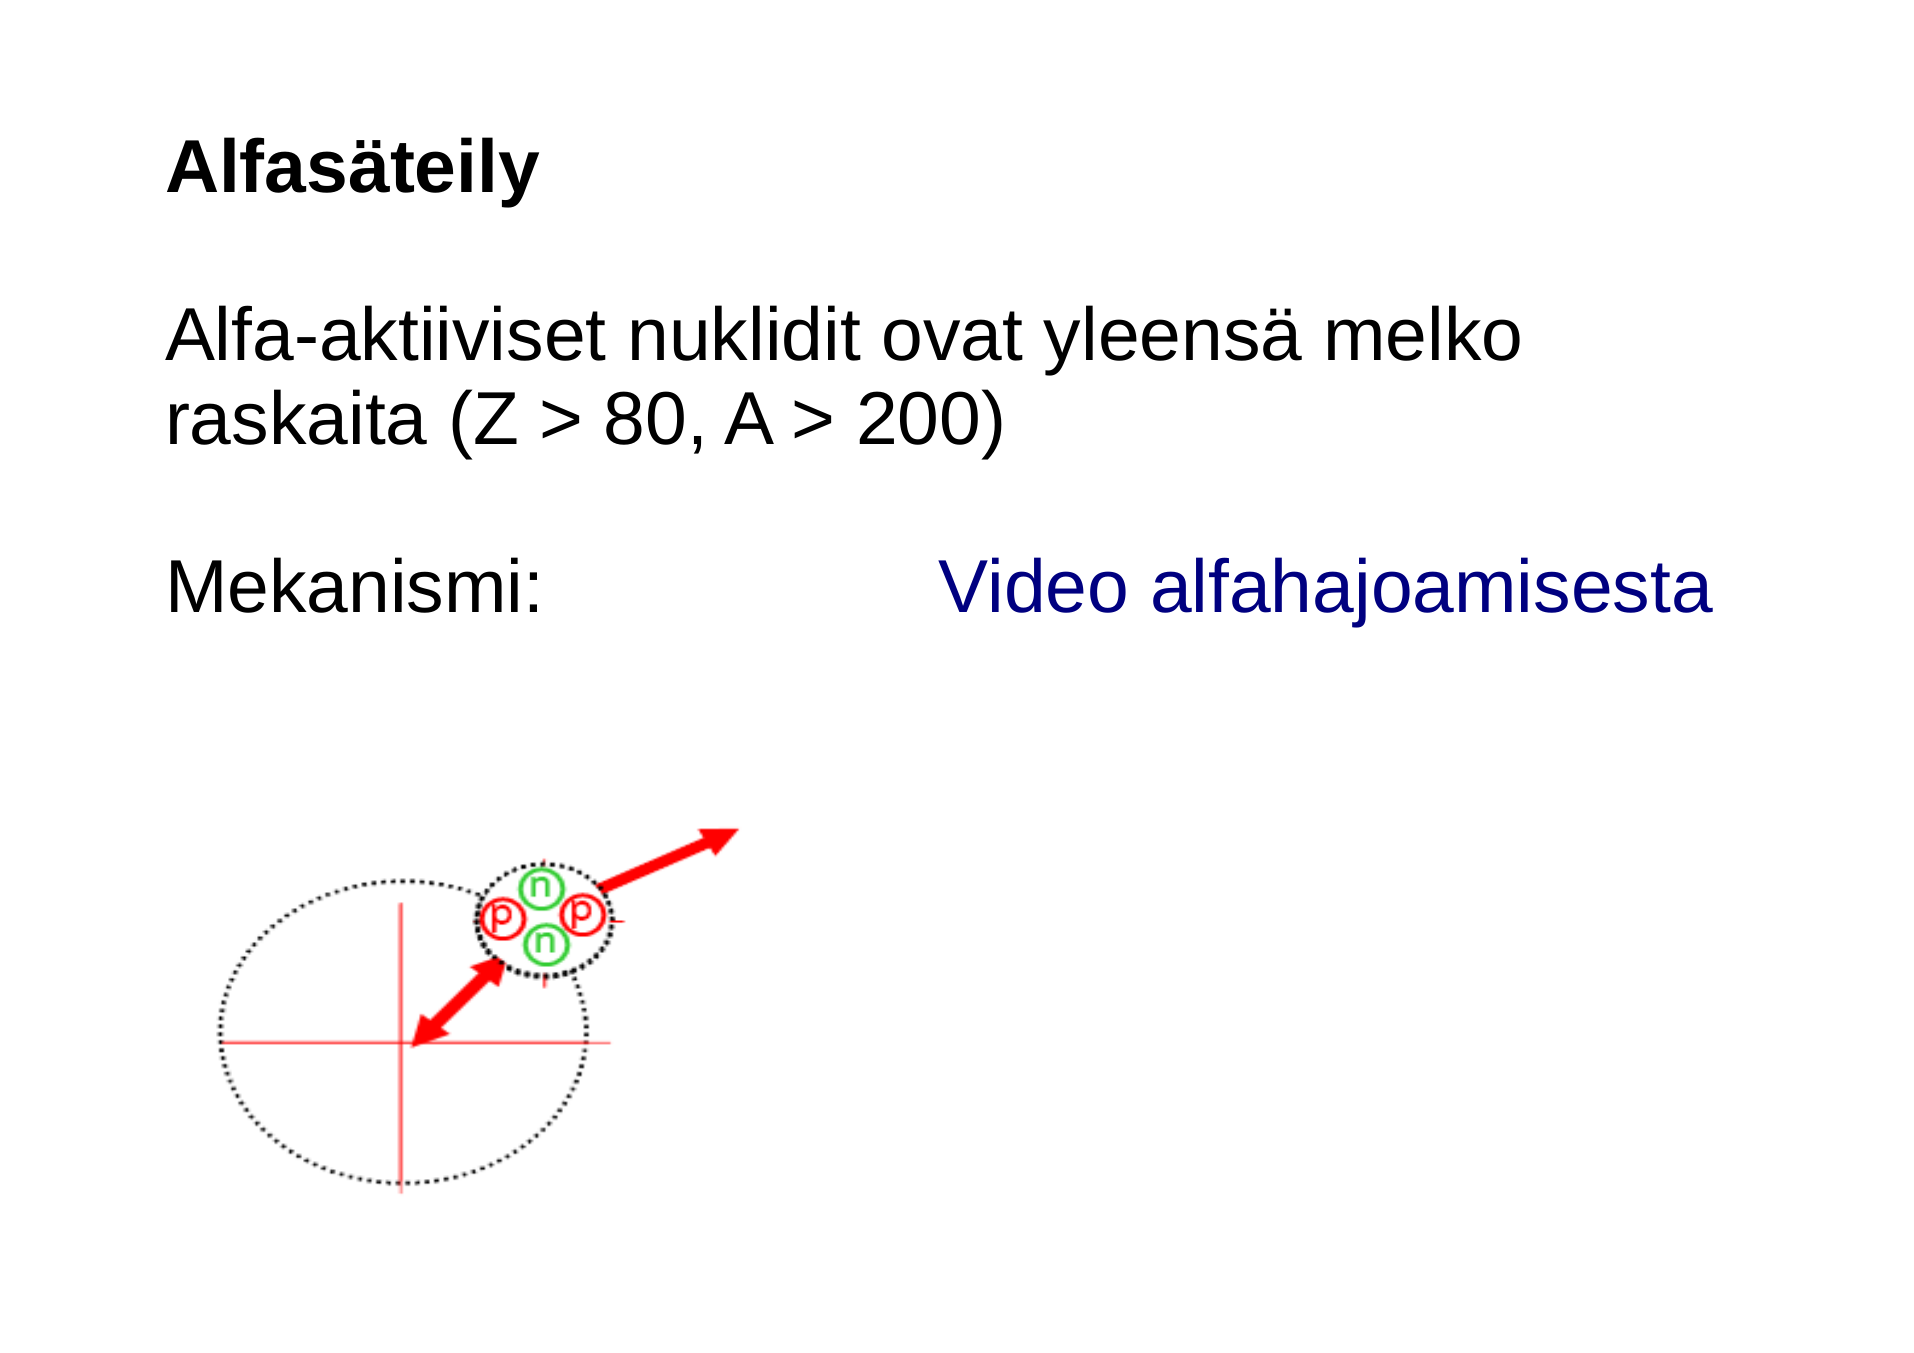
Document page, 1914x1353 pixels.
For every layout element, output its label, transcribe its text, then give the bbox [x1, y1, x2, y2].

picture [174, 756, 889, 1211]
text_box Alfasäteily Alfa-aktiiviset nuklidit ovat yleensä melko raskaita (Z > 80, A > 200) Mekanismi: Video alfahajoamisesta [150, 116, 1736, 683]
